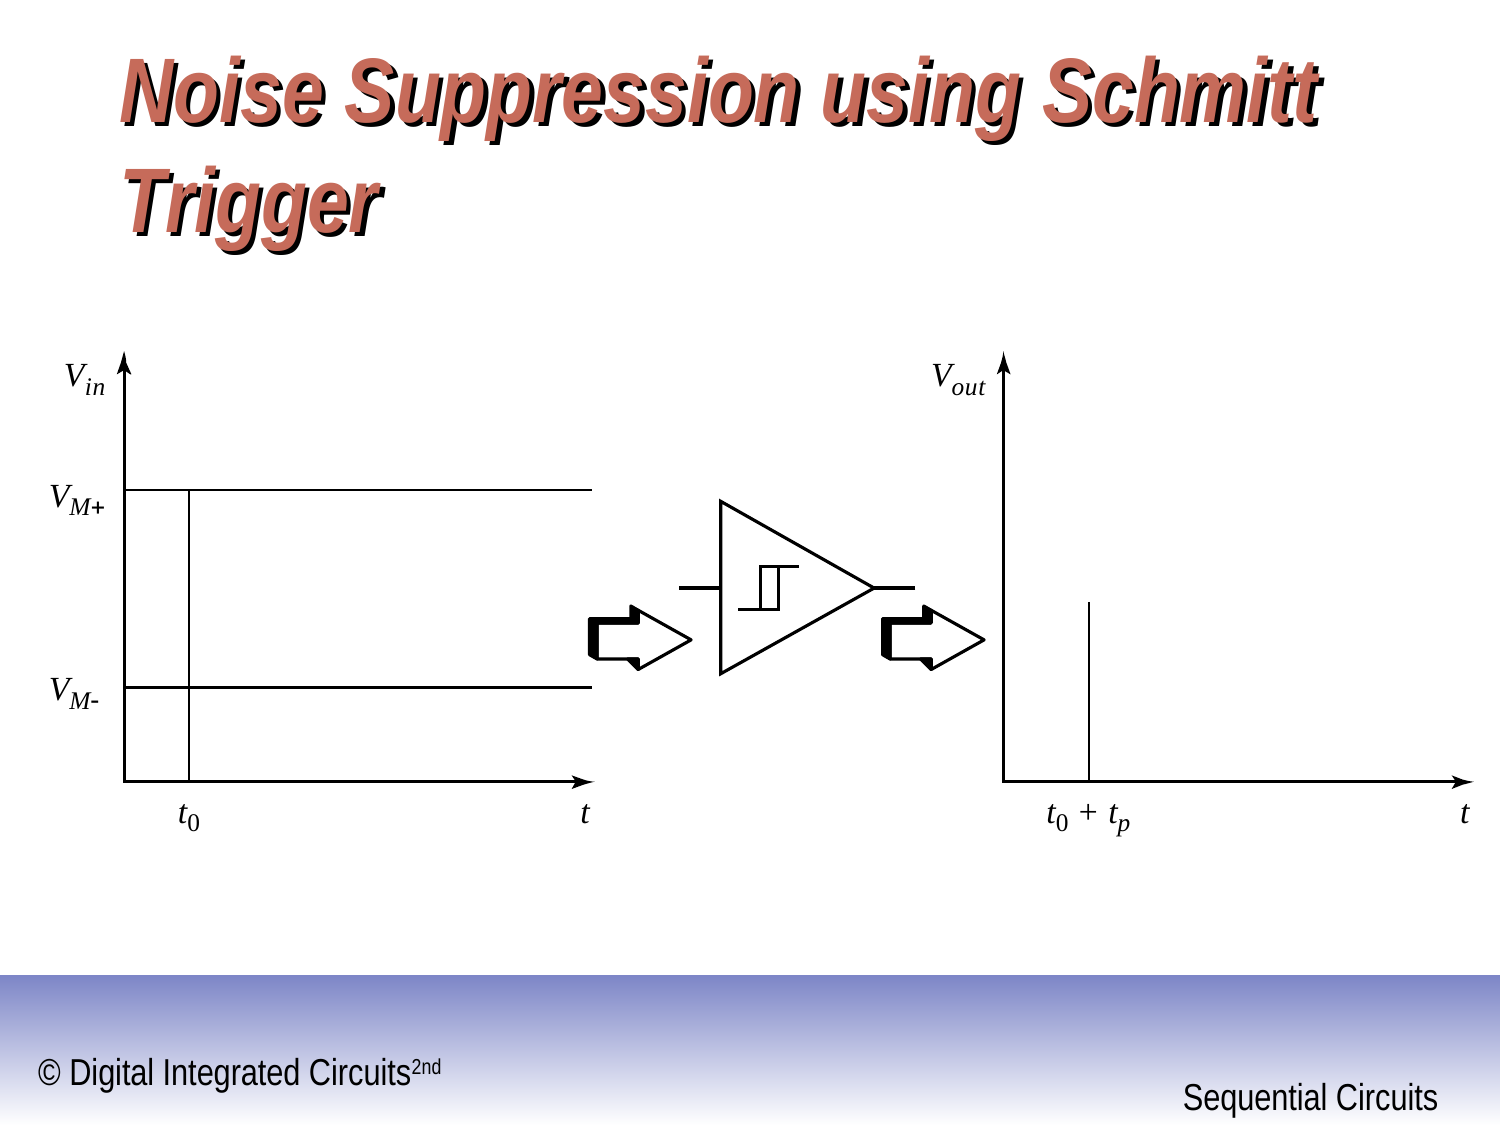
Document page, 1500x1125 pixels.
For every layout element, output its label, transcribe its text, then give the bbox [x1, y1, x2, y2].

title Noise Suppression using Schmitt Trigger [104, 23, 1467, 259]
picture [50, 350, 1476, 842]
